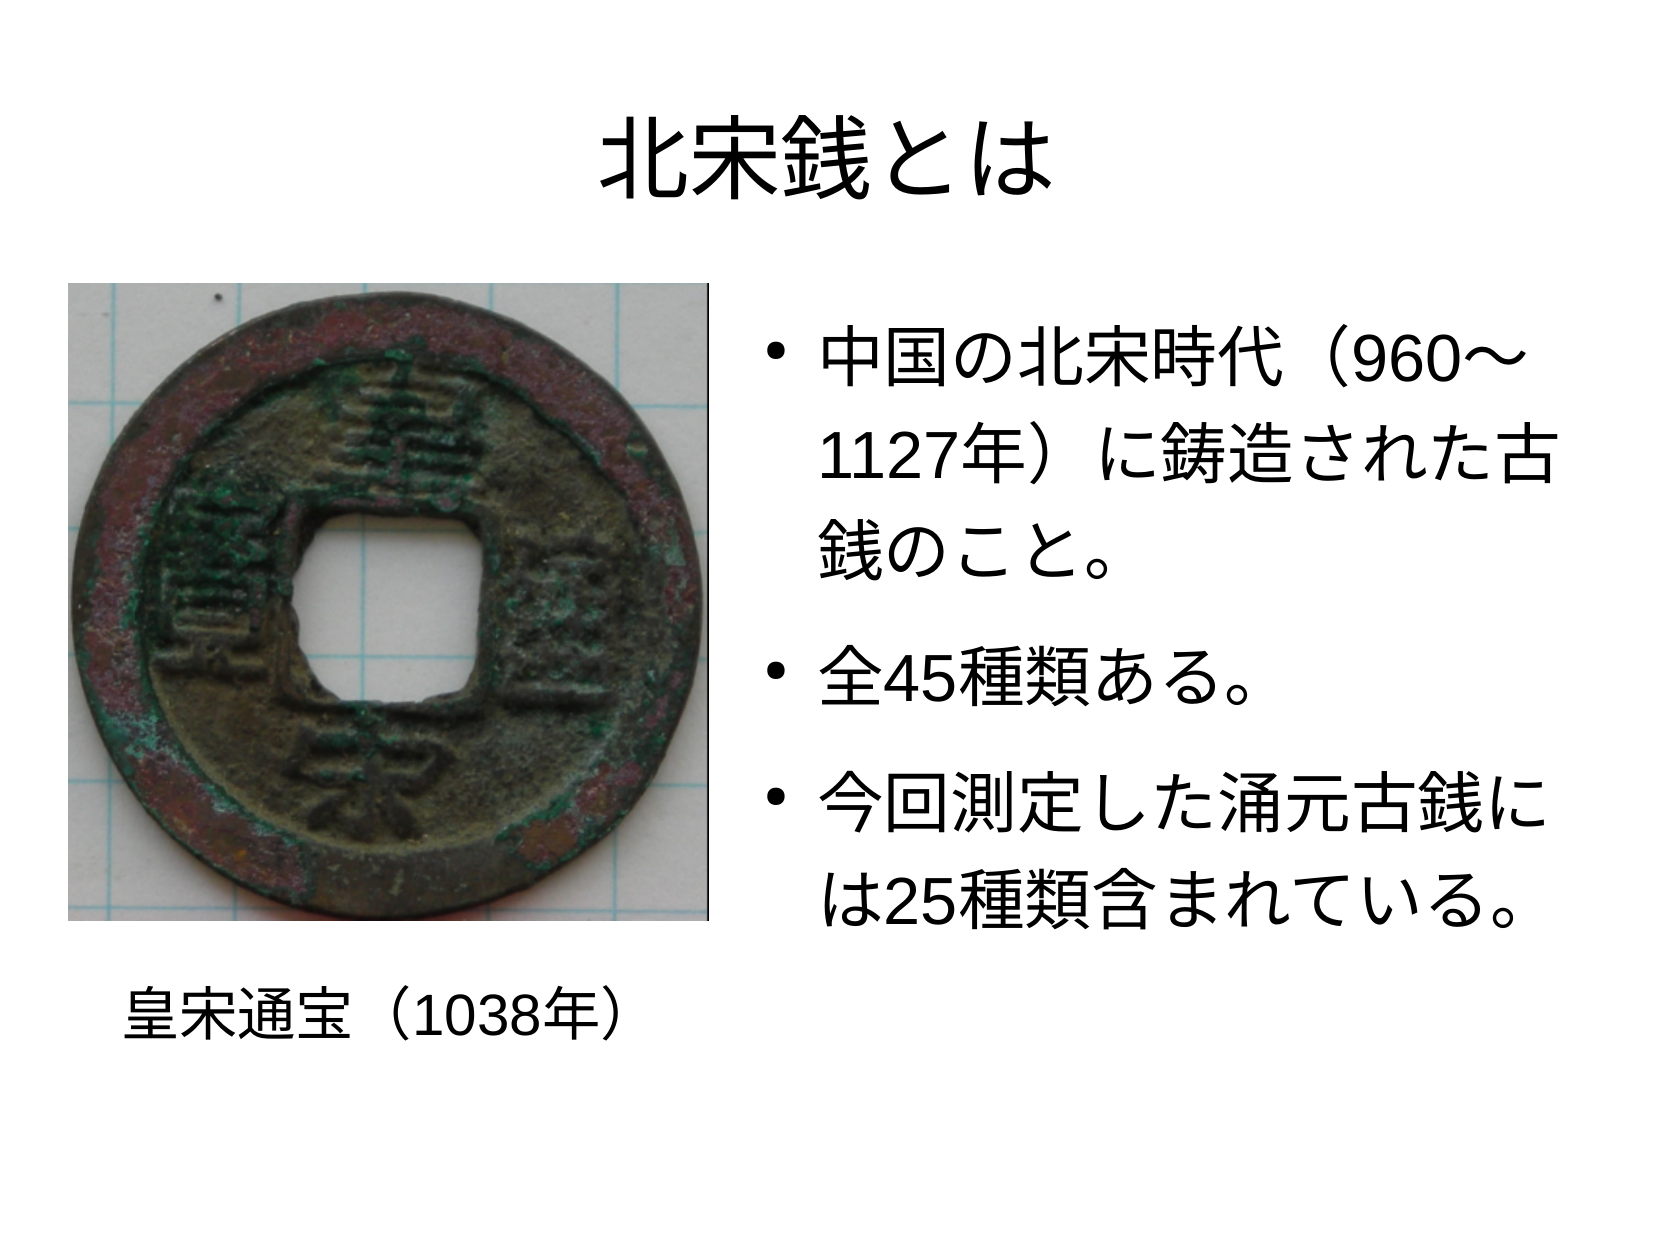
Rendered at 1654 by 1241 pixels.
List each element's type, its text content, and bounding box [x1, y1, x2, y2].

list 中国の北宋時代（960〜1127年）に鋳造された古銭のこと。 全45種類ある。 今回測定した涌元古銭には25種類含まれている。 [746, 304, 1604, 1106]
title 北宋銭とは [82, 49, 1571, 257]
picture [68, 283, 709, 921]
text_box 皇宋通宝（1038年） [106, 960, 712, 1052]
